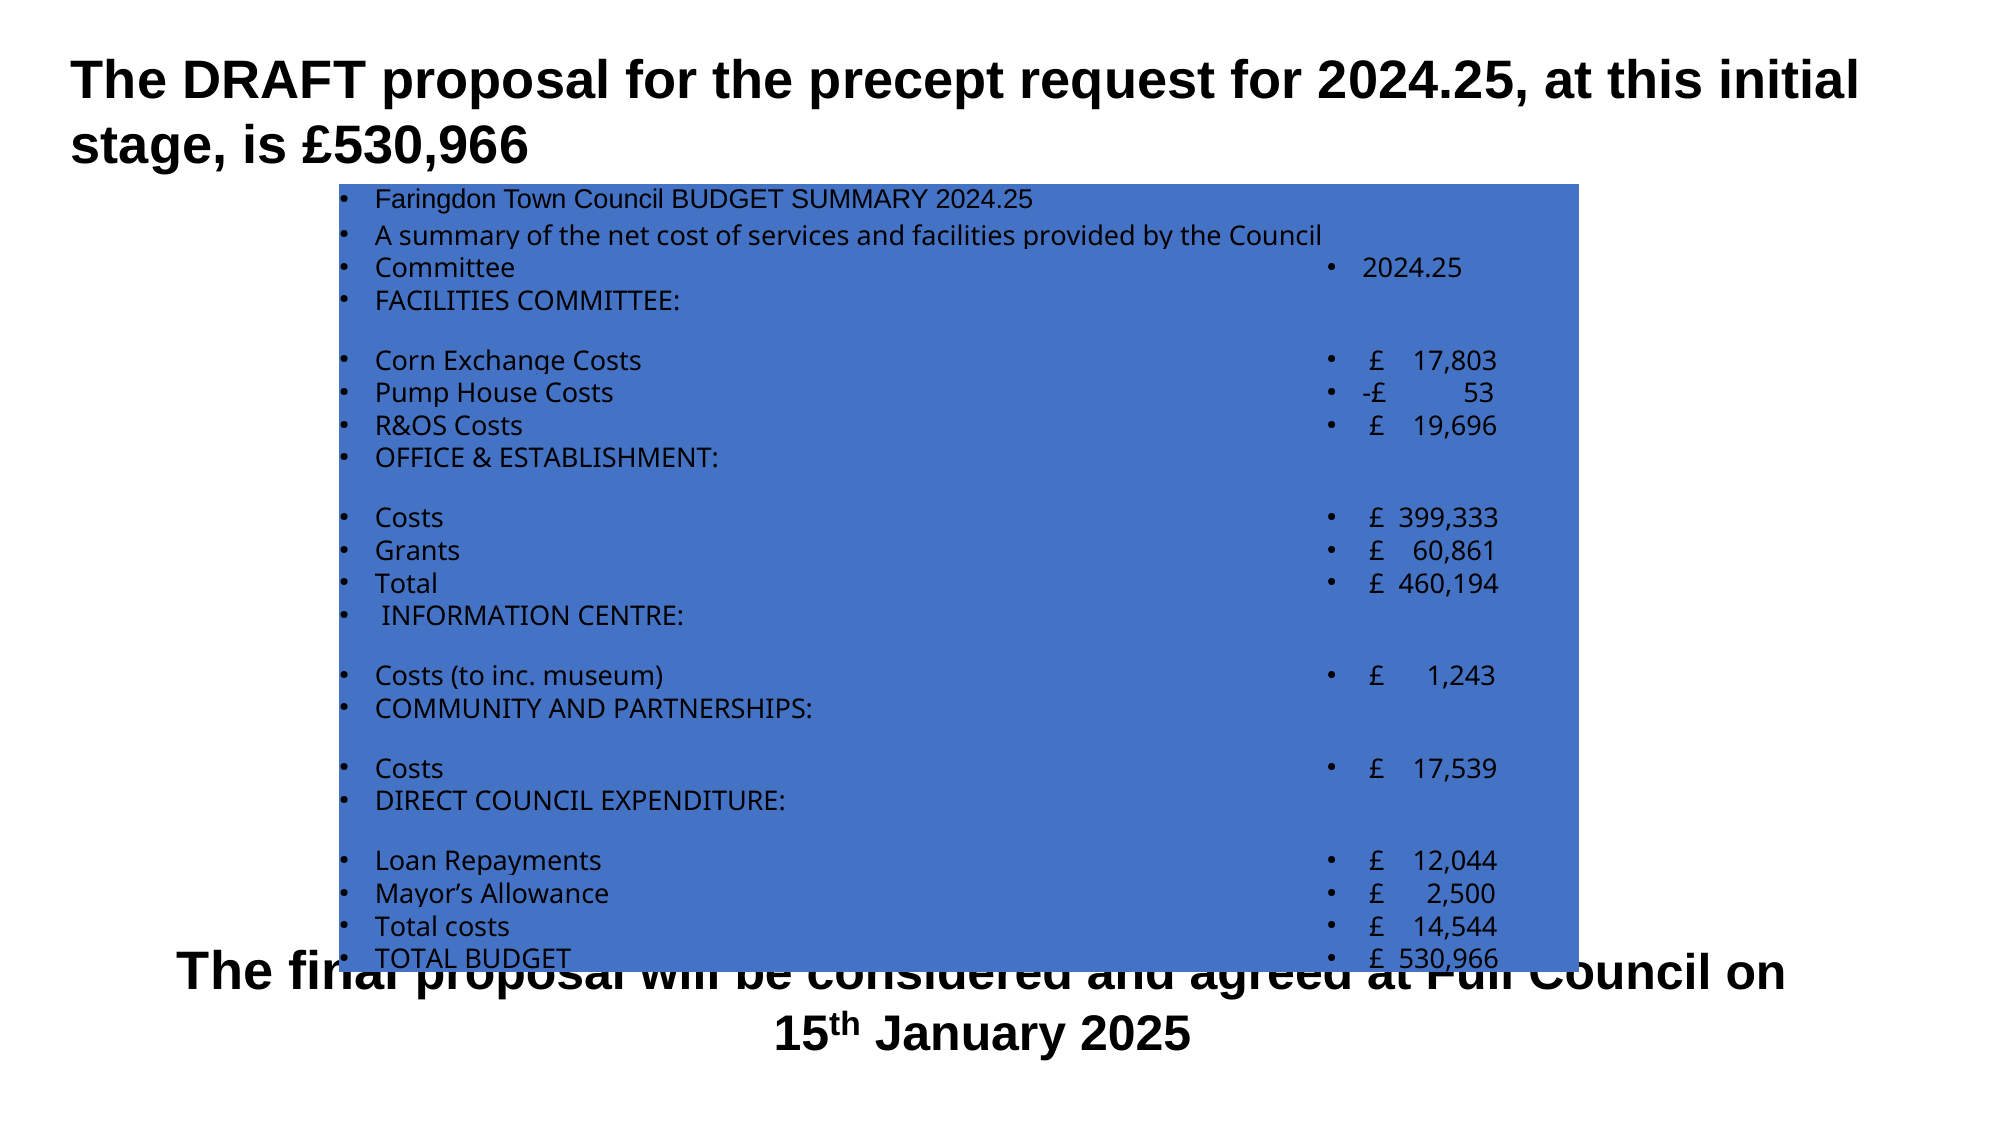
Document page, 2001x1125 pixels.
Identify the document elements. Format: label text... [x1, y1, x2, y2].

table_cell [1327, 689, 1579, 750]
table_cell Corn Exchange Costs [339, 342, 1327, 374]
text_box The final proposal will be considered and agreed at Full Council on 15th January 2025 [147, 928, 1818, 1125]
table_header Faringdon Town Council BUDGET SUMMARY 2024.25 [339, 184, 1579, 216]
table_cell [1327, 782, 1579, 842]
text_box The DRAFT proposal for the precept request for 2024.25, at this initial stage, is £530,966 [56, 37, 1925, 182]
table_cell £ 12,044 [1327, 842, 1579, 875]
table_cell [1327, 439, 1579, 499]
table_cell Costs [339, 499, 1327, 532]
table_cell £ 1,243 [1327, 657, 1579, 689]
table_cell £ 19,696 [1327, 407, 1579, 439]
table_cell OFFICE & ESTABLISHMENT: [339, 439, 1327, 499]
table_cell £ 60,861 [1327, 532, 1579, 564]
table_cell COMMUNITY AND PARTNERSHIPS: [339, 689, 1327, 750]
table_cell R&OS Costs [339, 407, 1327, 439]
table_cell TOTAL BUDGET [339, 940, 1327, 972]
table_cell £ 14,544 [1327, 907, 1579, 940]
table_cell £ 460,194 [1327, 564, 1579, 597]
table_cell £ 399,333 [1327, 499, 1579, 532]
table_cell Grants [339, 532, 1327, 564]
table_cell A summary of the net cost of services and facilities provided by the Council [339, 216, 1579, 249]
table_cell DIRECT COUNCIL EXPENDITURE: [339, 782, 1327, 842]
table_cell Costs [339, 750, 1327, 782]
table_cell Total [339, 564, 1327, 597]
table_cell Total costs [339, 907, 1327, 940]
table_cell £ 17,803 [1327, 342, 1579, 374]
table_cell FACILITIES COMMITTEE: [339, 282, 1327, 342]
table_cell Loan Repayments [339, 842, 1327, 875]
table_cell 2024.25 [1327, 249, 1579, 282]
table_cell £ 17,539 [1327, 750, 1579, 782]
table_cell Costs (to inc. museum) [339, 657, 1327, 689]
table_cell -£ 53 [1327, 374, 1579, 407]
table_cell [1327, 597, 1579, 657]
table_cell Pump House Costs [339, 374, 1327, 407]
table_cell Mayor’s Allowance [339, 875, 1327, 907]
table_cell Committee [339, 249, 1327, 282]
table_cell [1327, 282, 1579, 342]
table_cell INFORMATION CENTRE: [339, 597, 1327, 657]
table_cell £ 2,500 [1327, 875, 1579, 907]
table_cell £ 530,966 [1327, 940, 1579, 972]
